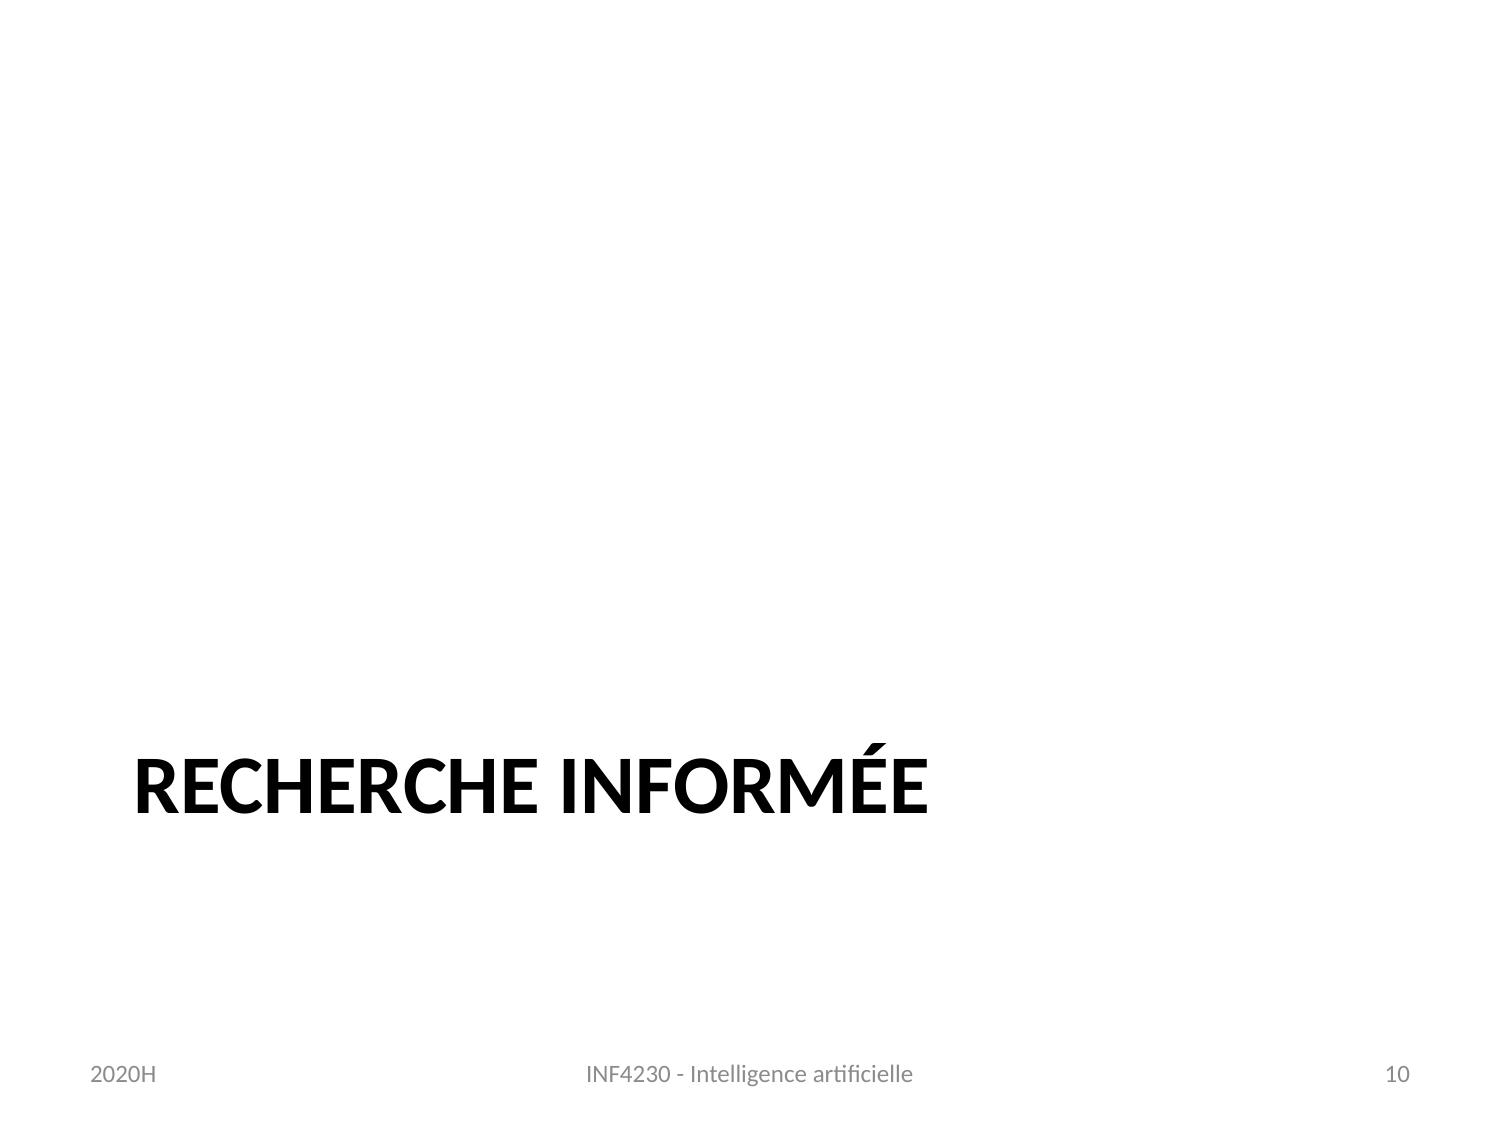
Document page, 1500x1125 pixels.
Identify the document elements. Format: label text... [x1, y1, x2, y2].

footer INF4230 - Intelligence artificielle [512, 1042, 988, 1103]
slide_number <numéro> [1074, 1042, 1425, 1103]
title Recherche informée [118, 722, 1394, 947]
slide_number 2020H [75, 1042, 425, 1103]
